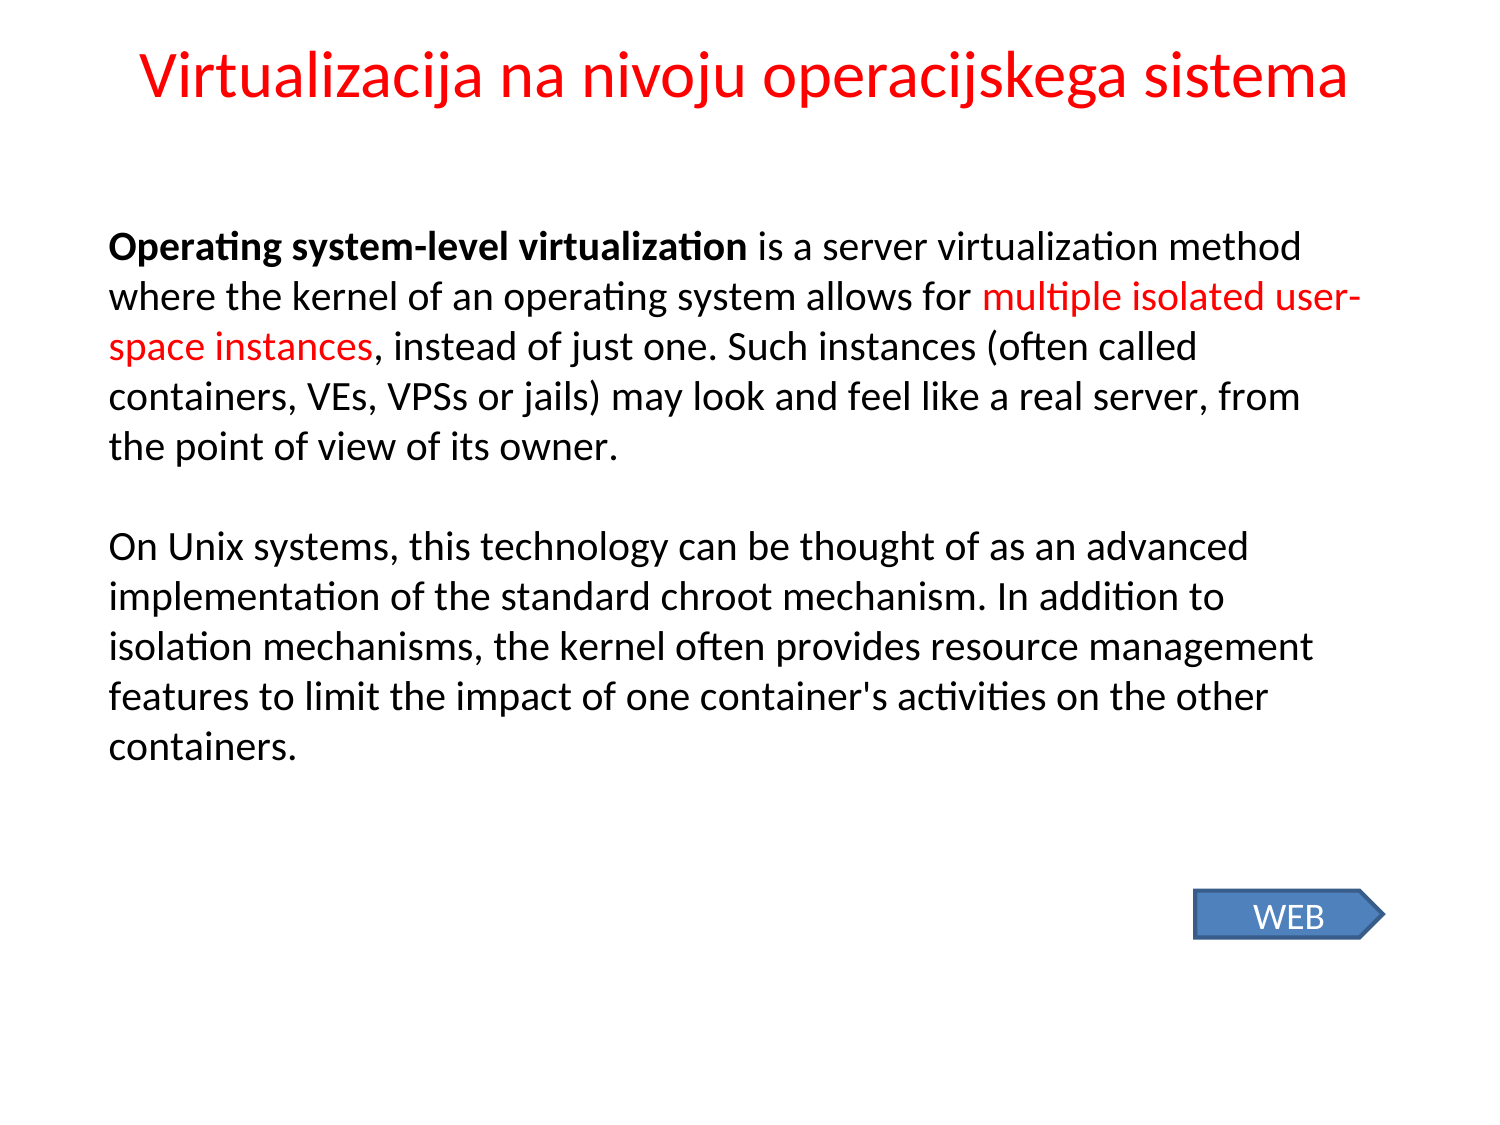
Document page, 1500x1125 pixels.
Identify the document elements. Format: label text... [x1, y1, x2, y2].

text_box WEB [1195, 890, 1383, 938]
title Virtualizacija na nivoju operacijskega sistema [70, 0, 1421, 158]
text_box Operating system-level virtualization is a server virtualization method where the kernel of an operating system allows for multiple isolated user-space instances, instead of just one. Such instances (often called containers, VEs, VPSs or jails) may look and feel like a real server, from the point of view of its owner. On Unix systems, this technology can be thought of as an advanced implementation of the standard chroot mechanism. In addition to isolation mechanisms, the kernel often provides resource management features to limit the impact of one container's activities on the other containers. [93, 210, 1383, 777]
